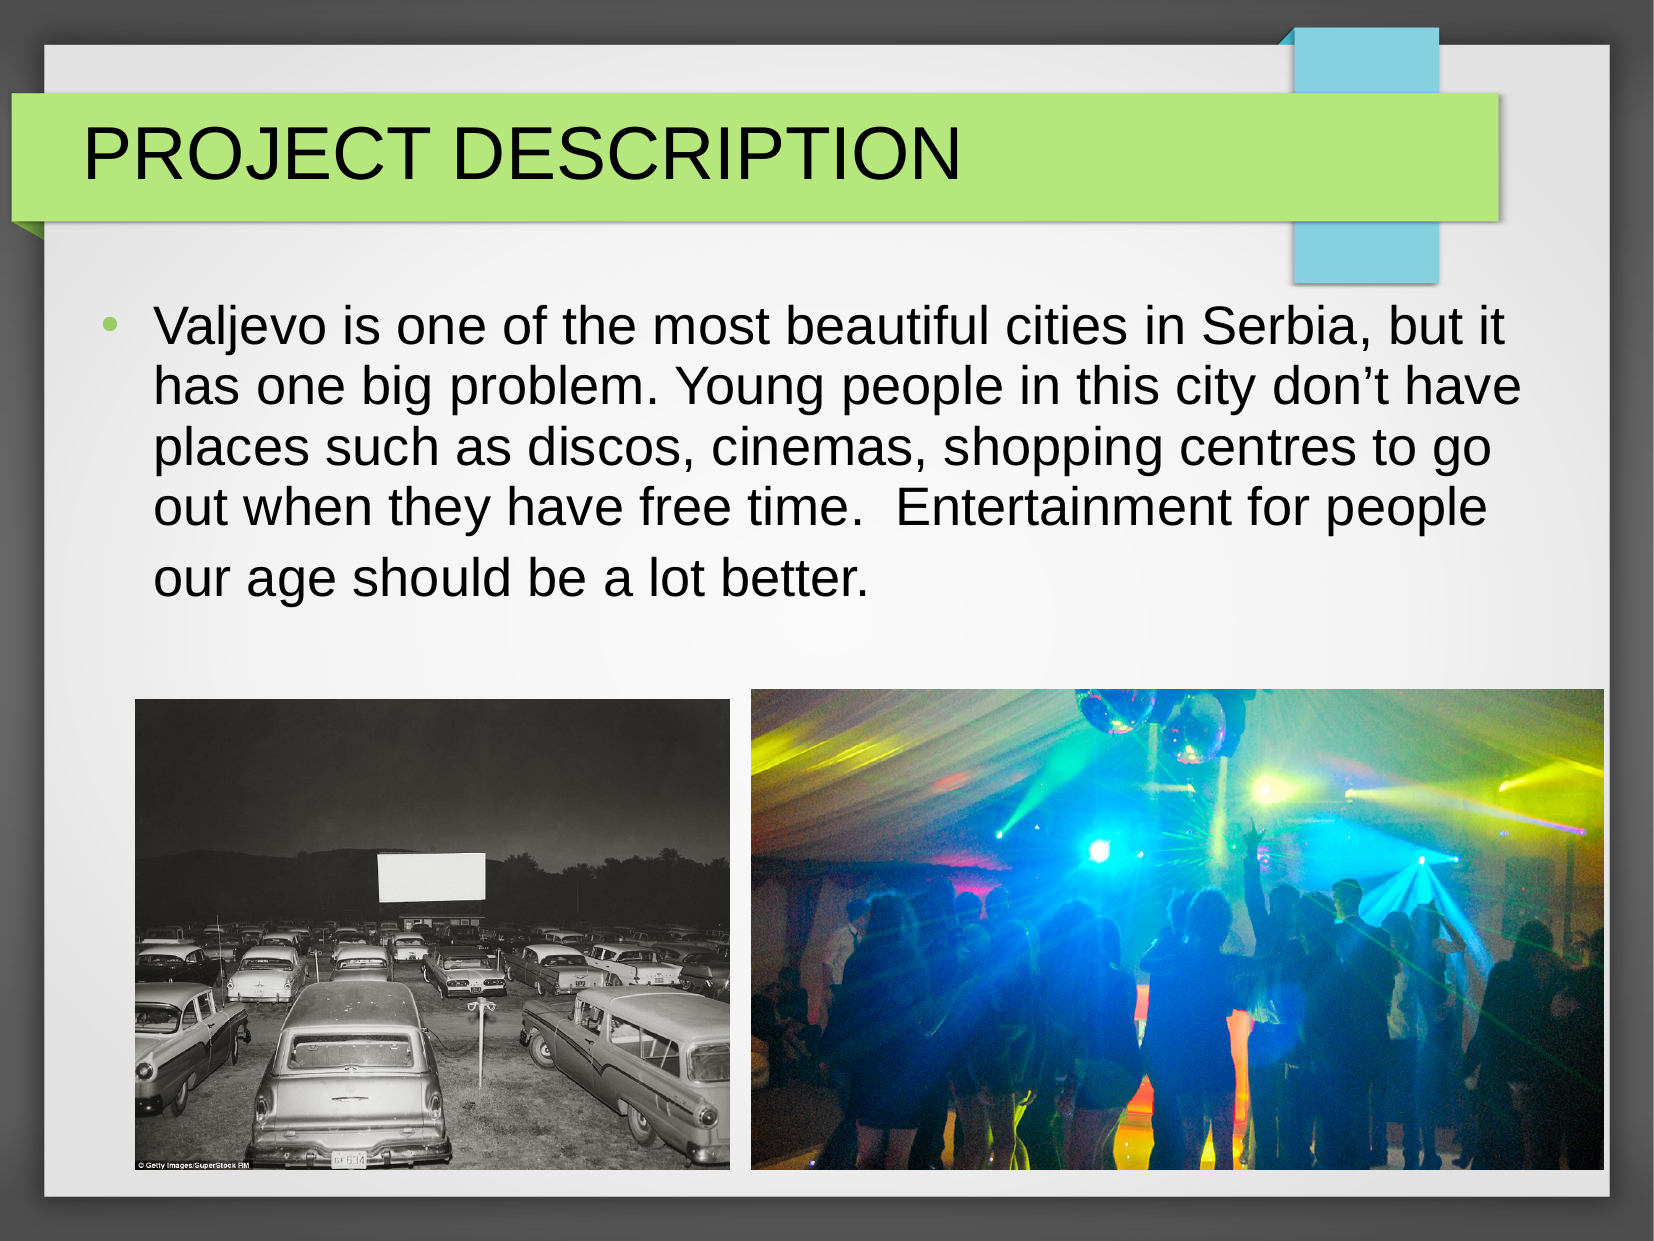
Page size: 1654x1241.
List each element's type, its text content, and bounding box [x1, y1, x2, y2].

title PROJECT DESCRIPTION [82, 94, 1264, 213]
picture [0, 0, 1654, 1241]
list Valjevo is one of the most beautiful cities in Serbia, but it has one big problem. Young people in this city don’t have places such as discos, cinemas, shopping centres to go out when they have free time. Entertainment for people our age should be a lot better. [82, 295, 1571, 1015]
